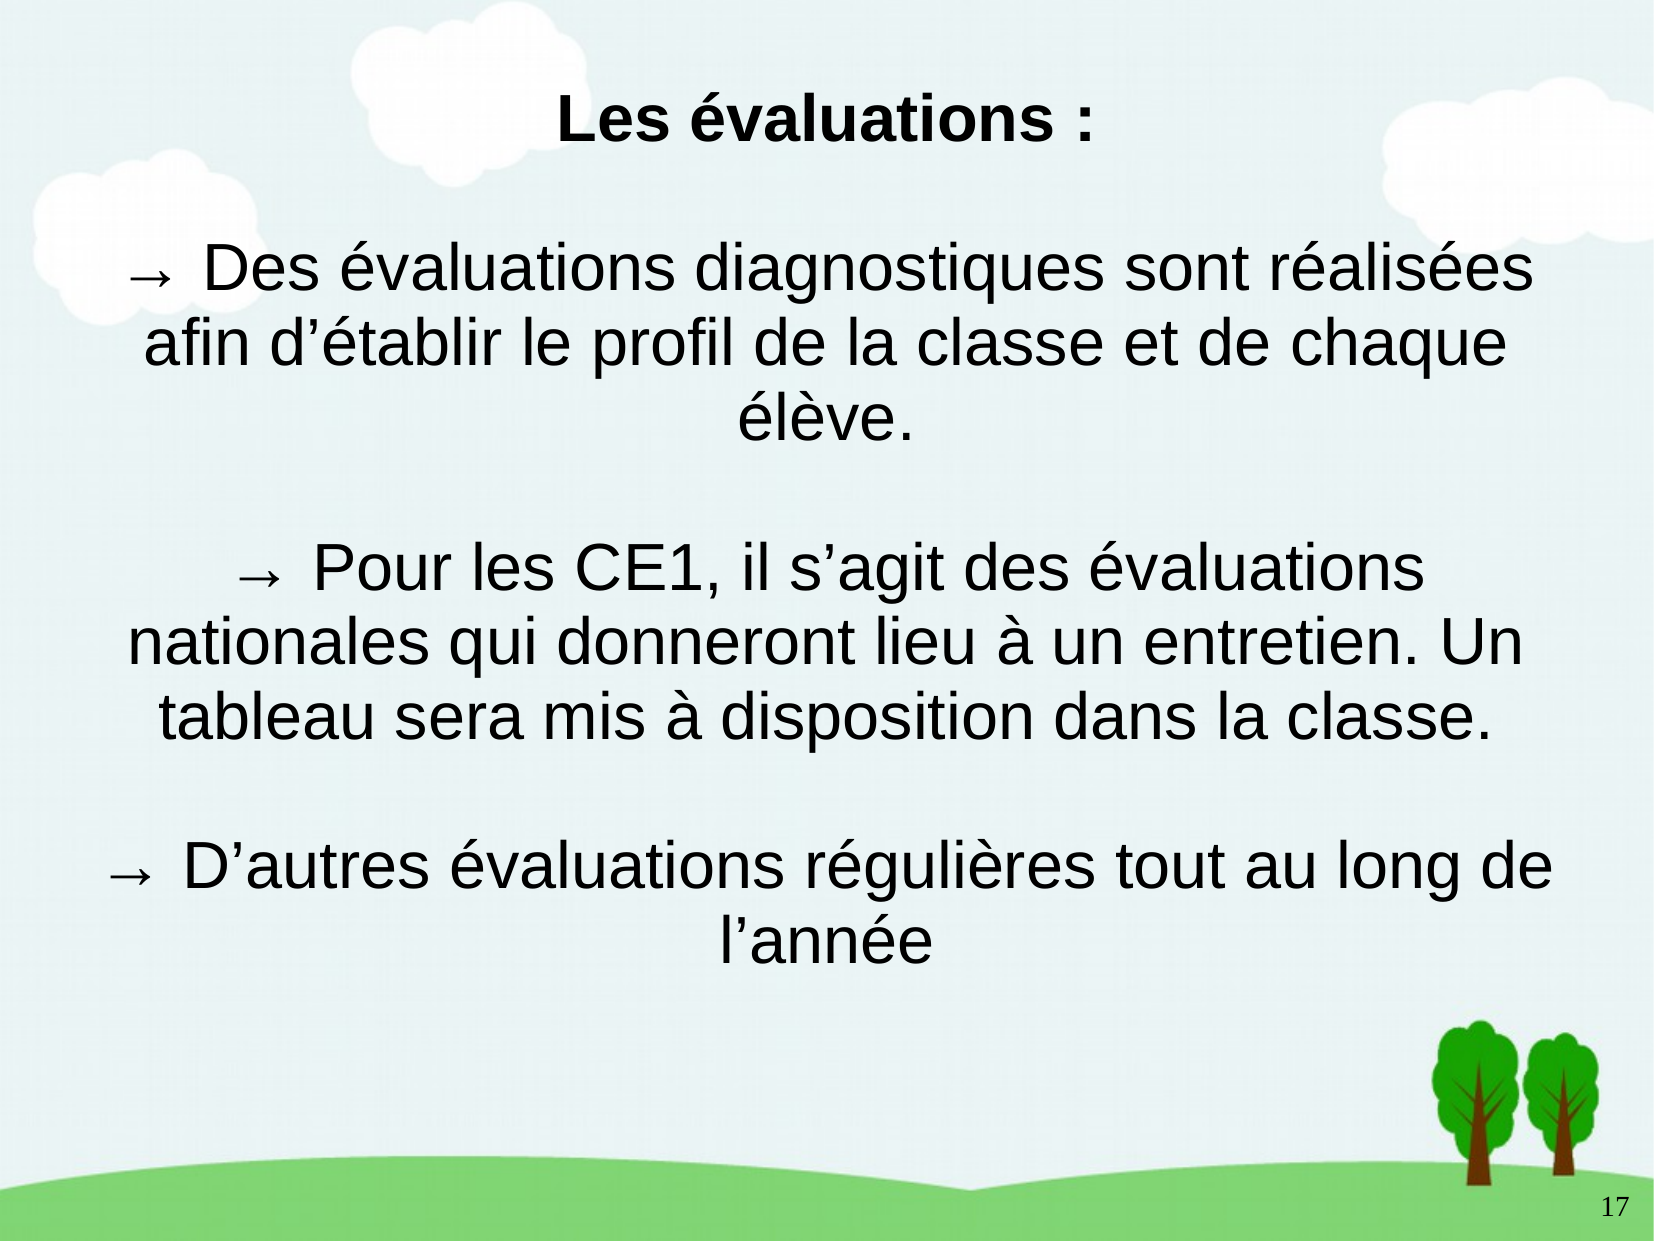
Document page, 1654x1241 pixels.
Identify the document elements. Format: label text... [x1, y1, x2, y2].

subtitle Les évaluations : → Des évaluations diagnostiques sont réalisées afin d’établir le profil de la classe et de chaque élève. → Pour les CE1, il s’agit des évaluations nationales qui donneront lieu à un entretien. Un tableau sera mis à disposition dans la classe. → D’autres évaluations régulières tout au long de l’année [82, 49, 1571, 1010]
picture [0, 0, 1654, 1241]
